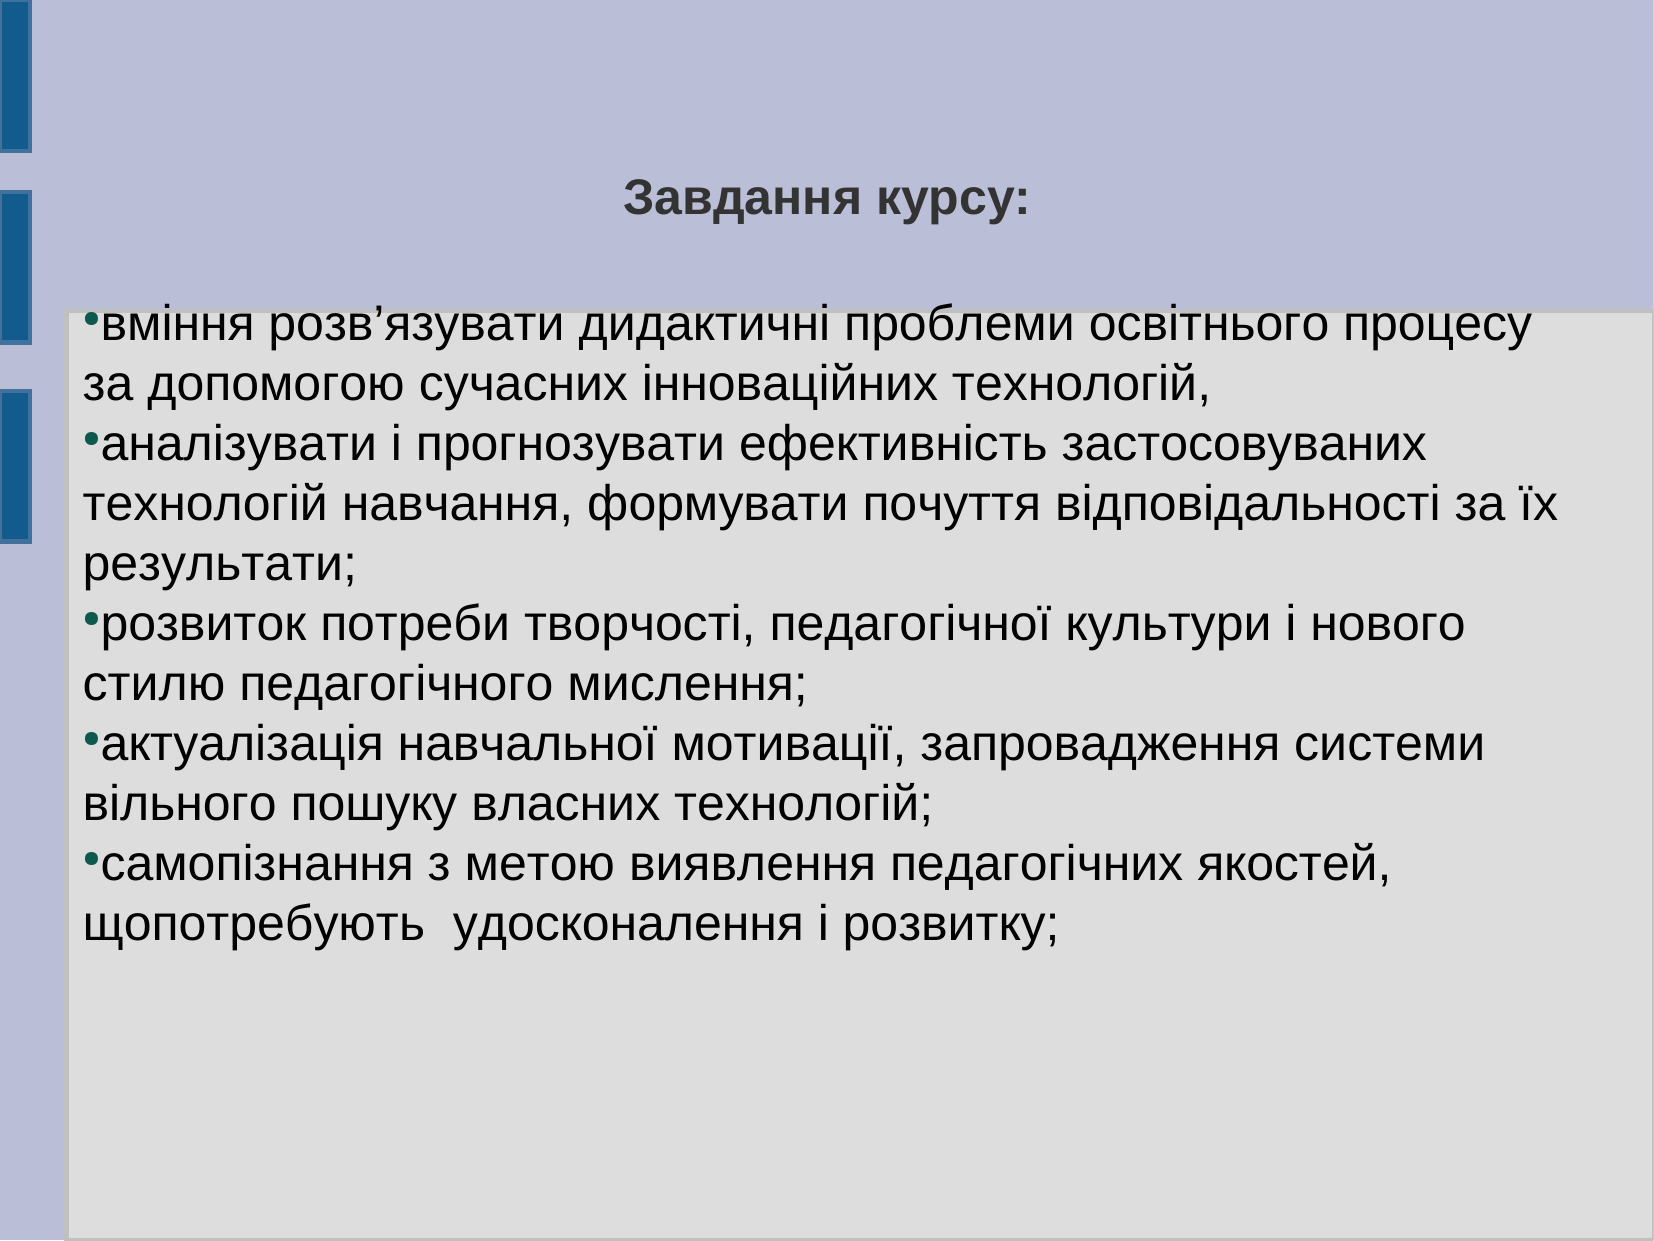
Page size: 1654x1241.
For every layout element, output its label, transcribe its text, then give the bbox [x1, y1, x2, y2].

title Завдання курсу: [121, 91, 1534, 290]
list вміння розв’язувати дидактичні проблеми освітнього процесу за допомогою сучасних інноваційних технологій, аналізувати і прогнозувати ефективність застосовуваних технологій навчання, формувати почуття відповідальності за їх результати; розвиток потреби творчості, педагогічної культури і нового стилю педагогічного мислення; актуалізація навчальної мотивації, запровадження системи вільного пошуку власних технологій; самопізнання з метою виявлення педагогічних якостей, щопотребують удосконалення і розвитку; [82, 290, 1571, 1109]
